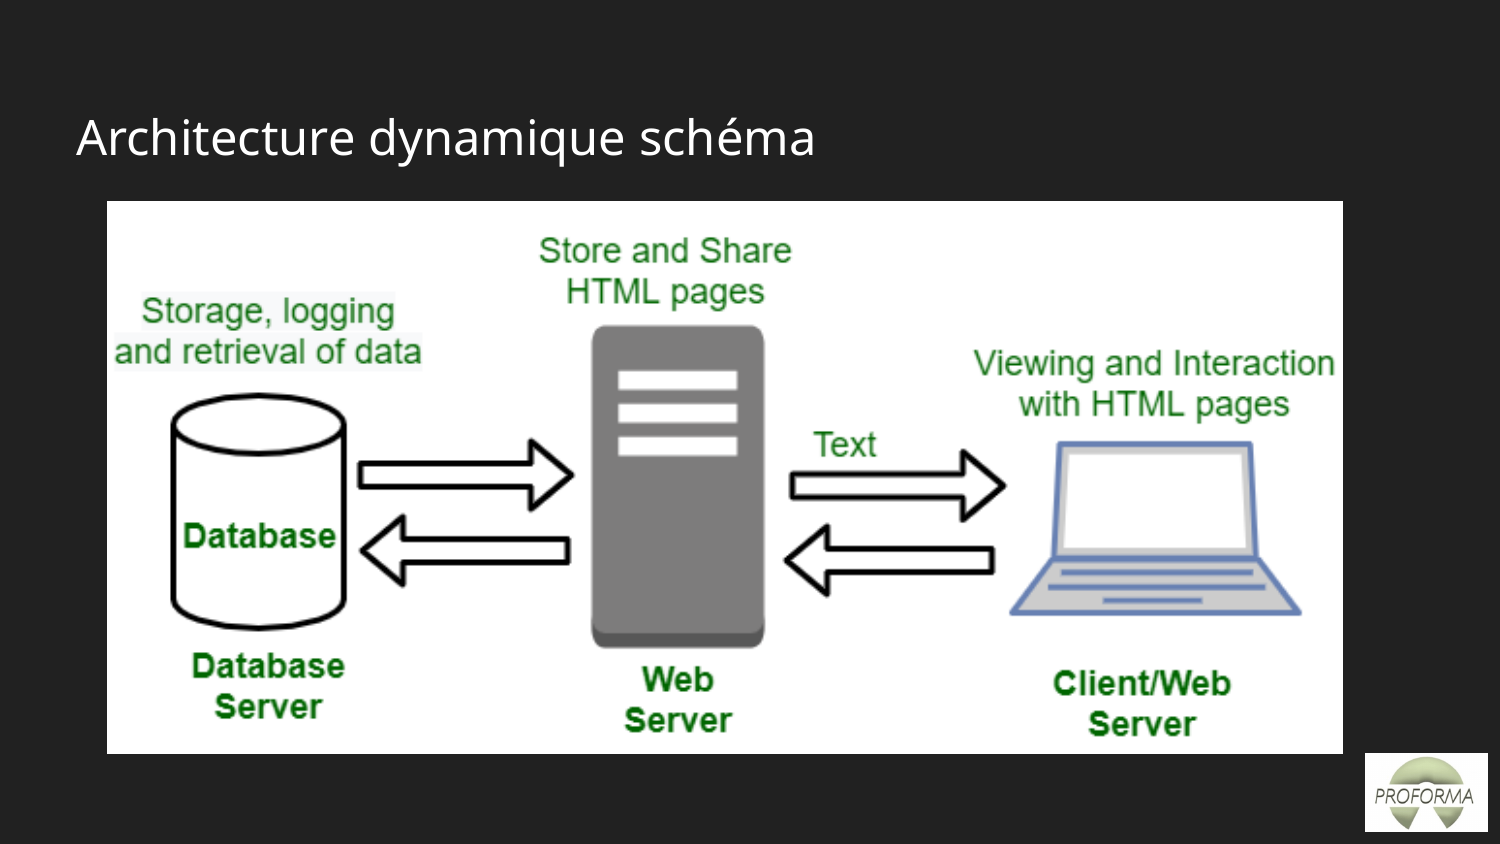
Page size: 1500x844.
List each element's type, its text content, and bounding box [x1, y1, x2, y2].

title Architecture dynamique schéma [61, 88, 1306, 185]
picture [1365, 753, 1488, 832]
picture [107, 201, 1343, 754]
